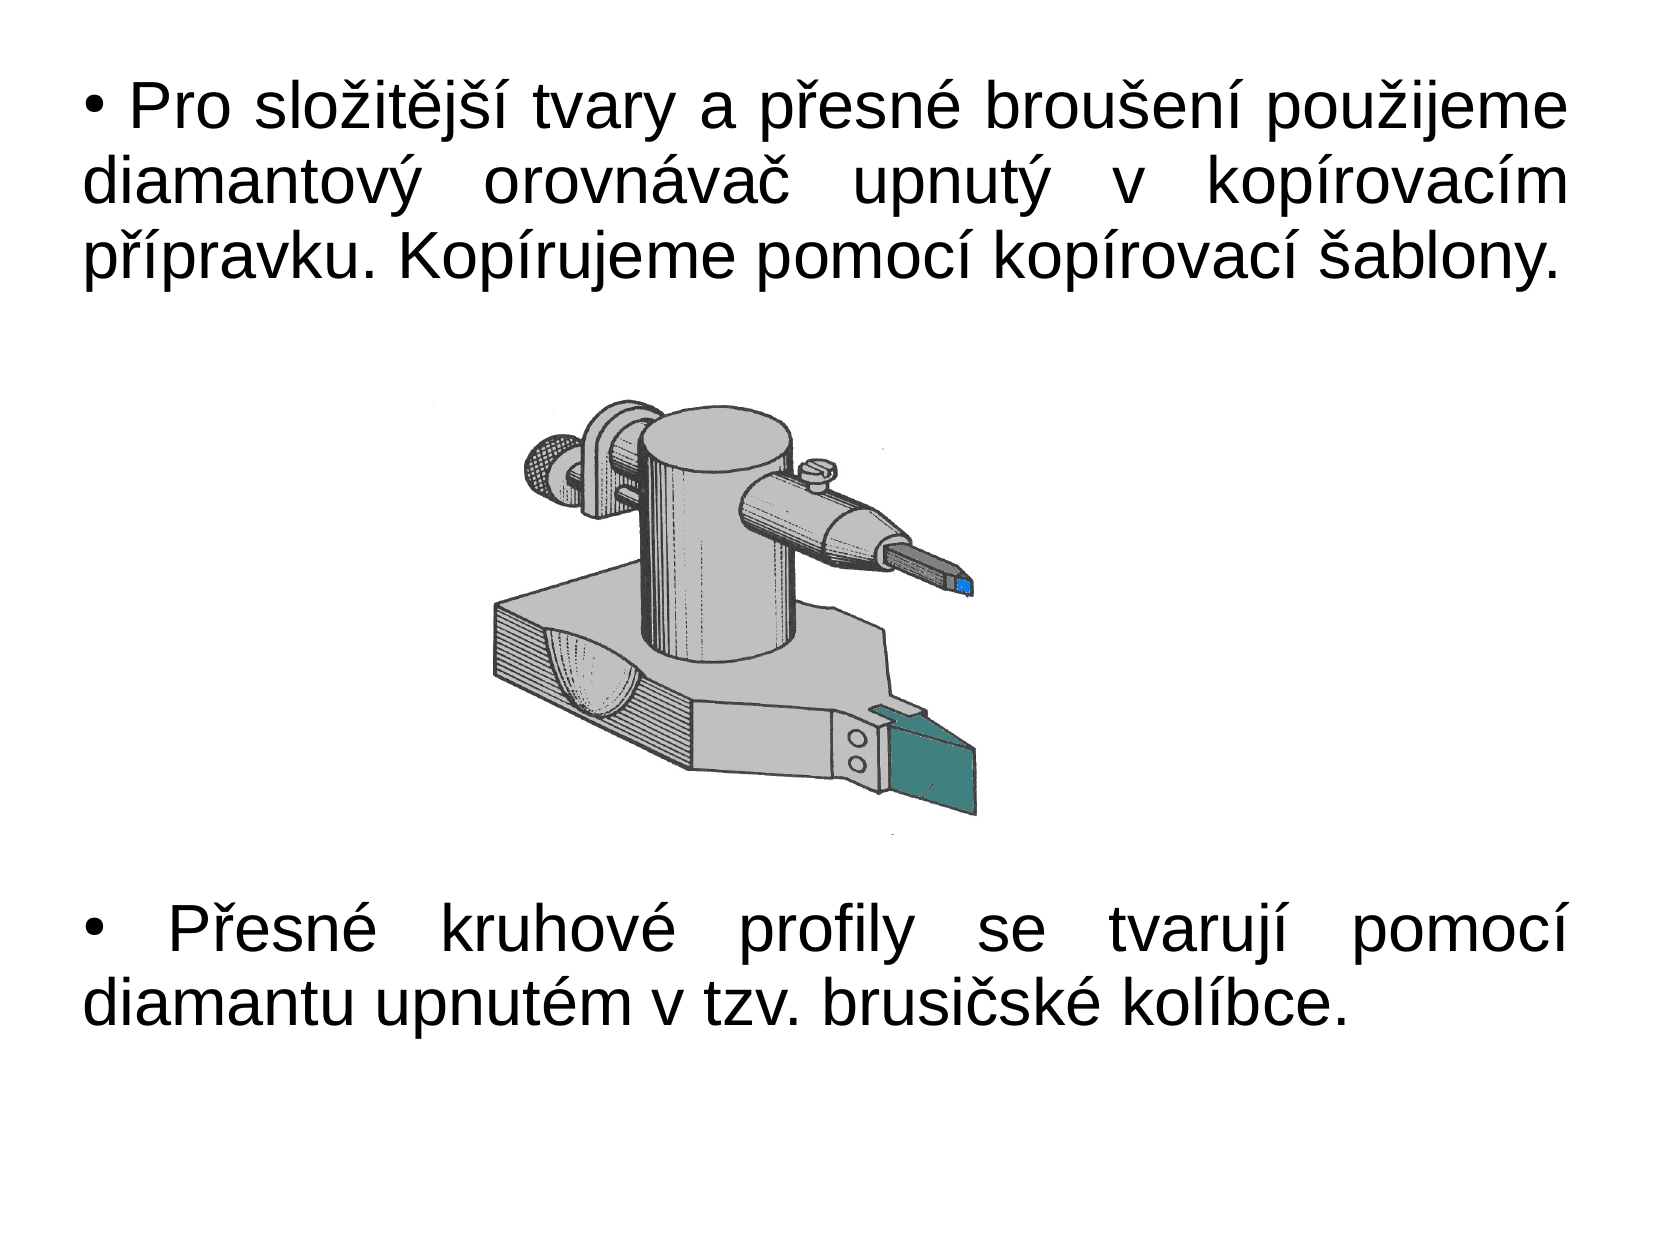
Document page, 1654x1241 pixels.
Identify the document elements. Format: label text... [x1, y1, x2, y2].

subtitle Pro složitější tvary a přesné broušení použijeme diamantový orovnávač upnutý v kopírovacím přípravku. Kopírujeme pomocí kopírovací šablony. Přesné kruhové profily se tvarují pomocí diamantu upnutém v tzv. brusičské kolíbce. [82, 68, 1571, 1190]
picture [418, 383, 1034, 886]
